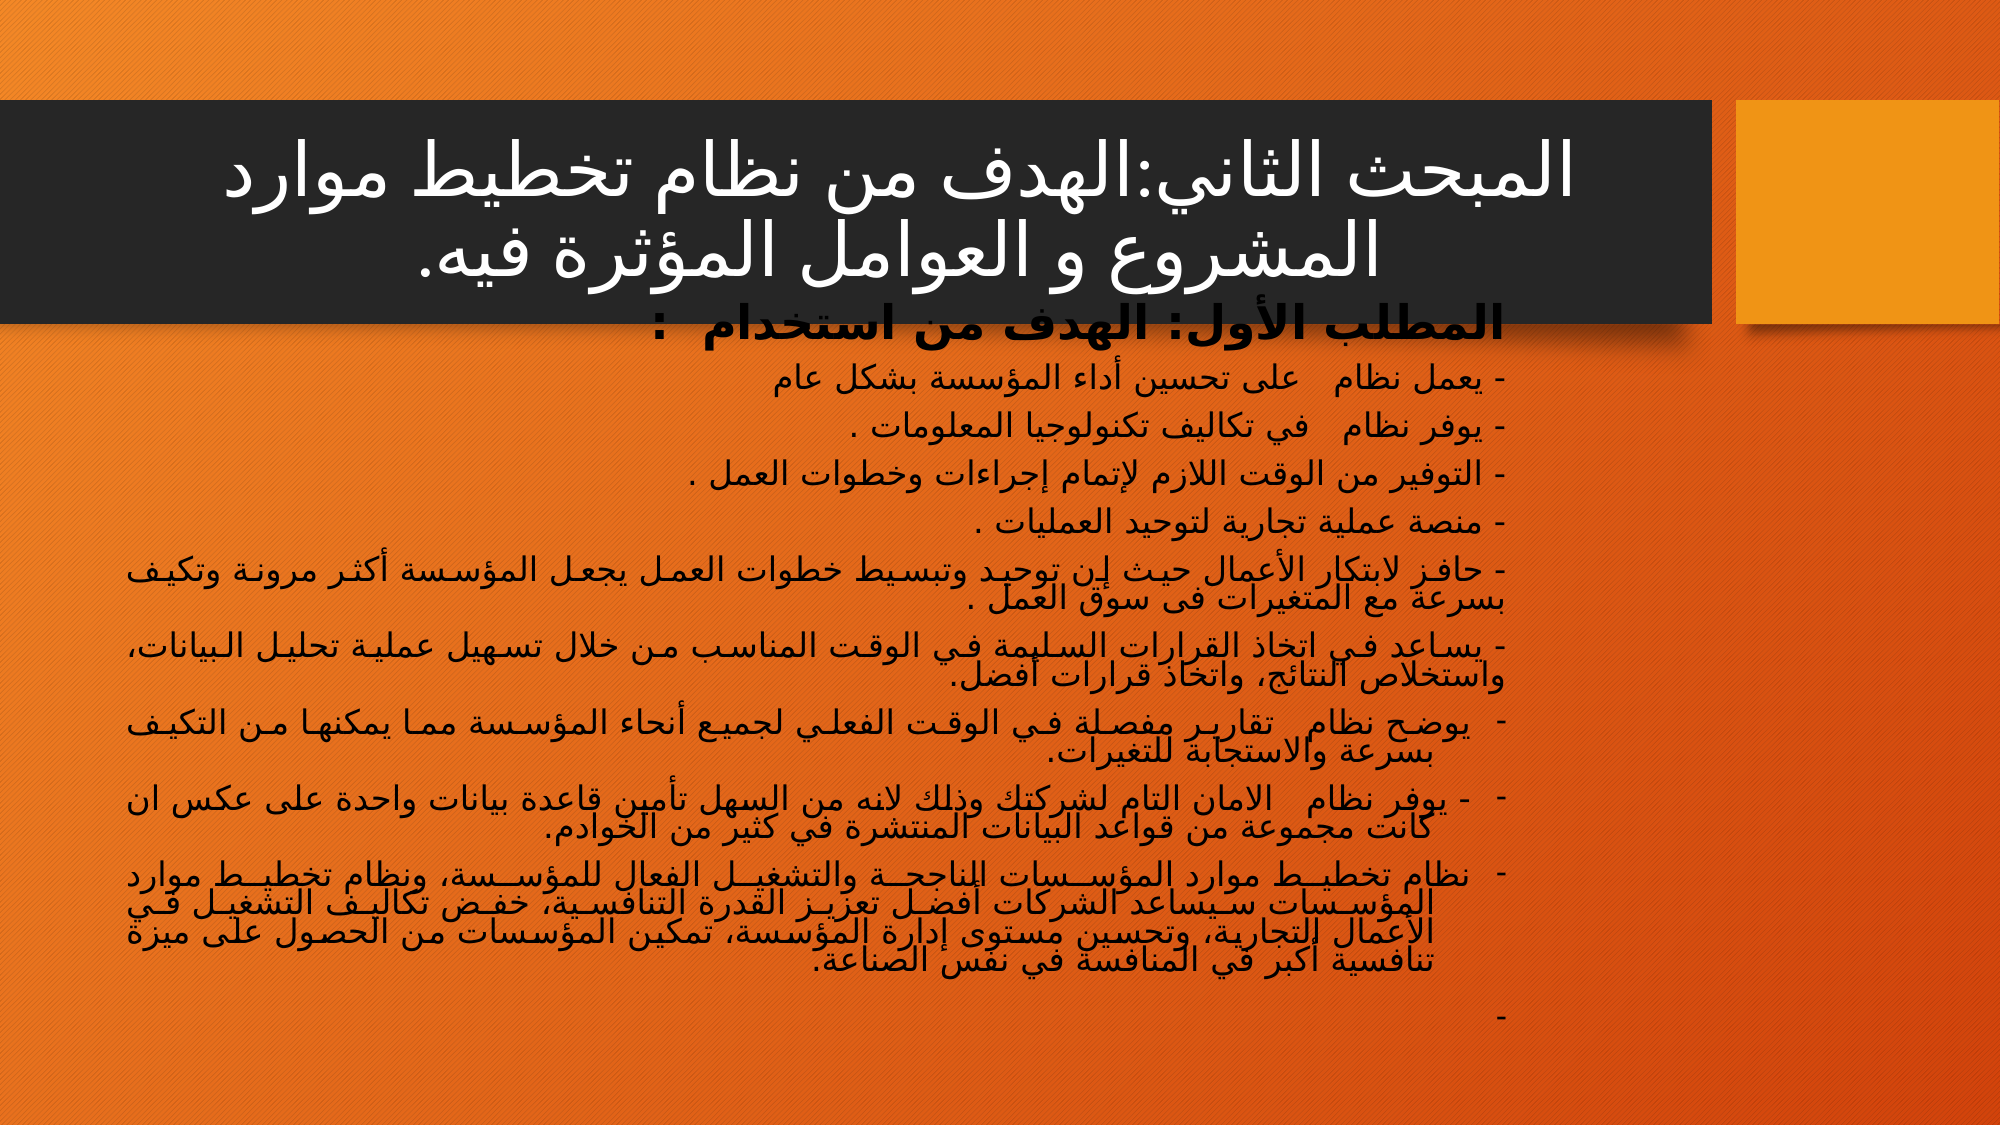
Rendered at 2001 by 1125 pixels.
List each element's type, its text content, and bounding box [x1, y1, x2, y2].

list المطلب الأول: الهدف من استخدام : - يعمل نظام على تحسين أداء المؤسسة بشكل عام - يوفر نظام في تكاليف تكنولوجيا المعلومات . - التوفير من الوقت اللازم لإتمام إجراءات وخطوات العمل . - منصة عملية تجارية لتوحيد العمليات . - حافز لابتكار الأعمال حيث إن توحيد وتبسيط خطوات العمل يجعل المؤسسة أكثر مرونة وتكيف بسرعة مع المتغيرات فى سوق العمل . - يساعد في اتخاذ القرارات السليمة في الوقت المناسب من خلال تسهيل عملية تحليل البيانات، واستخلاص النتائج، واتخاذ قرارات أفضل. يوضح نظام تقارير مفصلة في الوقت الفعلي لجميع أنحاء المؤسسة مما يمكنها من التكيف بسرعة والاستجابة للتغيرات. - يوفر نظام الامان التام لشركتك وذلك لانه من السهل تأمين قاعدة بيانات واحدة على عكس ان كانت مجموعة من قواعد البيانات المنتشرة في كثير من الخوادم. نظام تخطيط موارد المؤسسات الناجحة والتشغيل الفعال للمؤسسة، ونظام تخطيط موارد المؤسسات سيساعد الشركات أفضل تعزيز القدرة التنافسية، خفض تكاليف التشغيل في الأعمال التجارية، وتحسين مستوى إدارة المؤسسة، تمكين المؤسسات من الحصول على ميزة تنافسية أكبر في المنافسة في نفس الصناعة. [111, 299, 1522, 992]
title المبحث الثاني:الهدف من نظام تخطيط موارد المشروع و العوامل المؤثرة فيه. [111, 123, 1689, 301]
